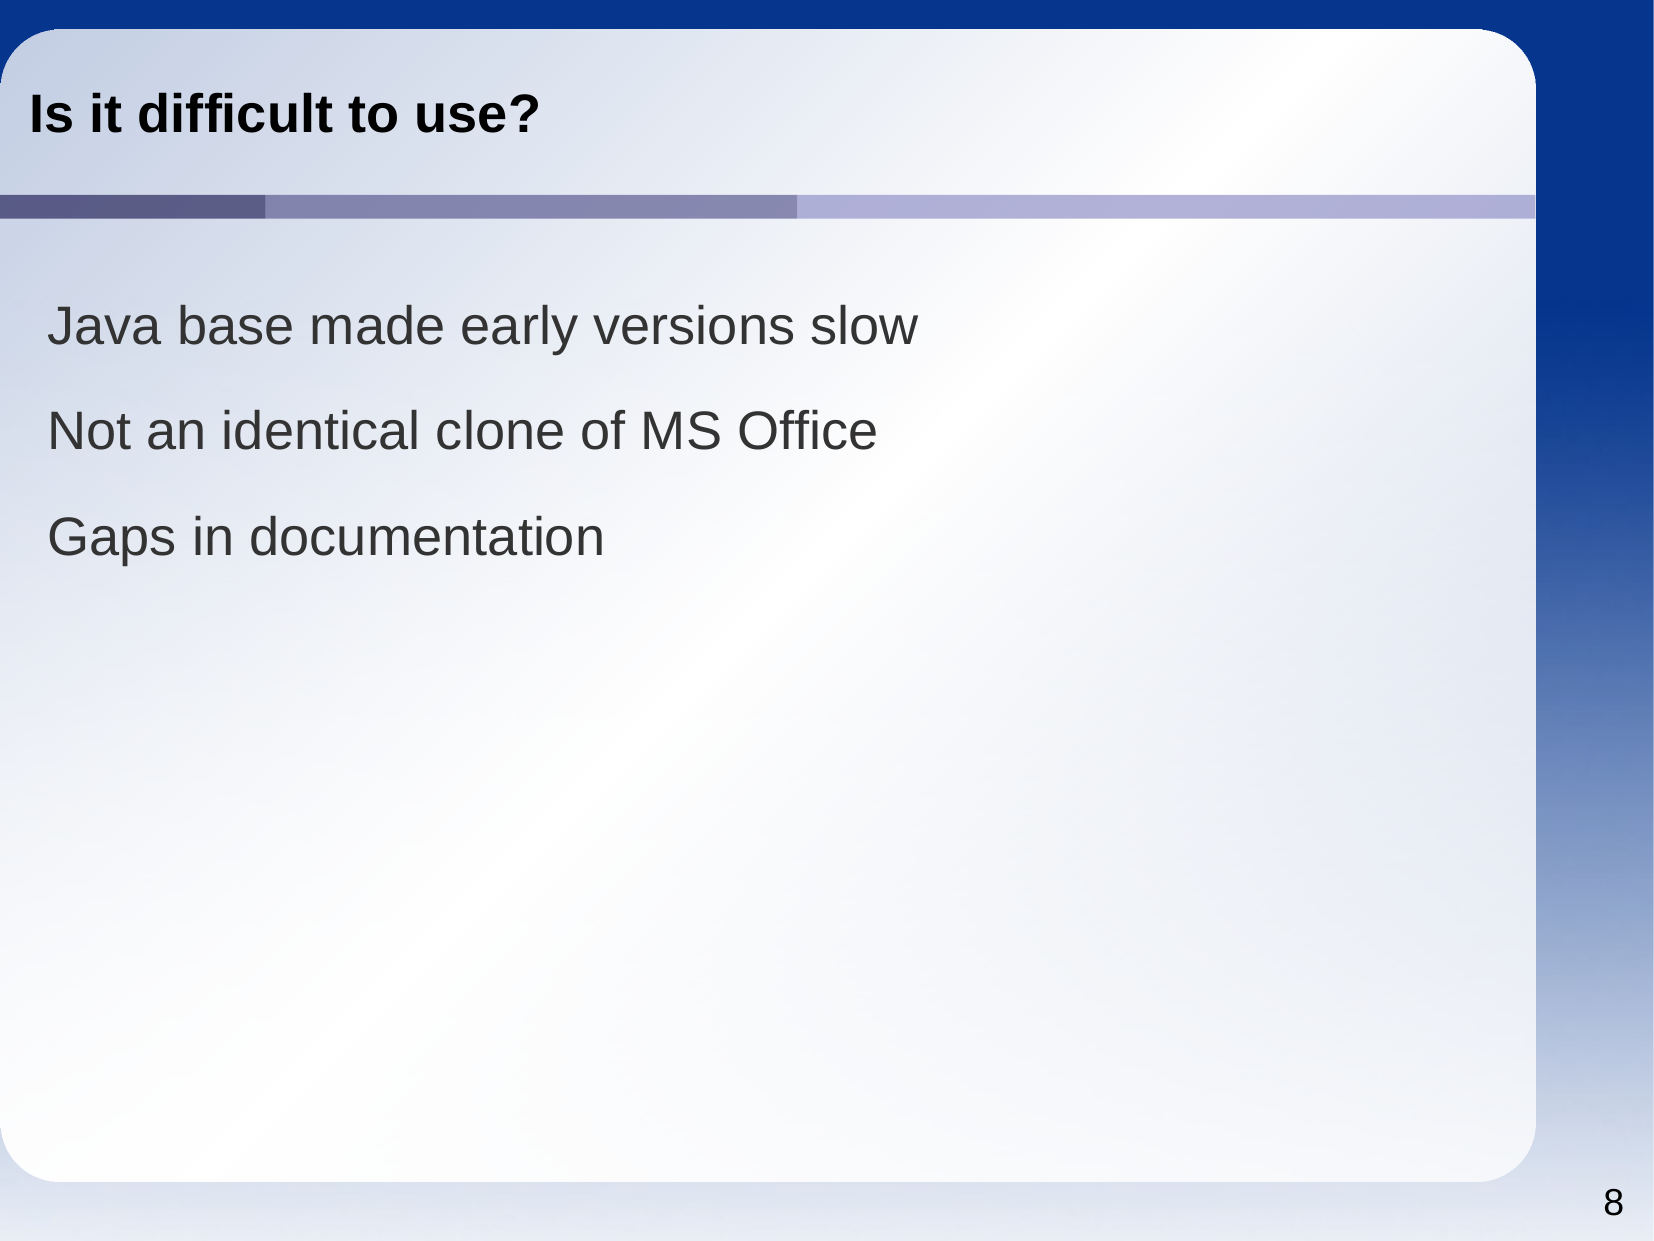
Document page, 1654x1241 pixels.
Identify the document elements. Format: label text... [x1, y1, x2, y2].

title Is it difficult to use? [29, 49, 1506, 178]
picture [0, 0, 1654, 1241]
list Java base made early versions slow Not an identical clone of MS Office Gaps in documentation [29, 295, 1506, 1152]
